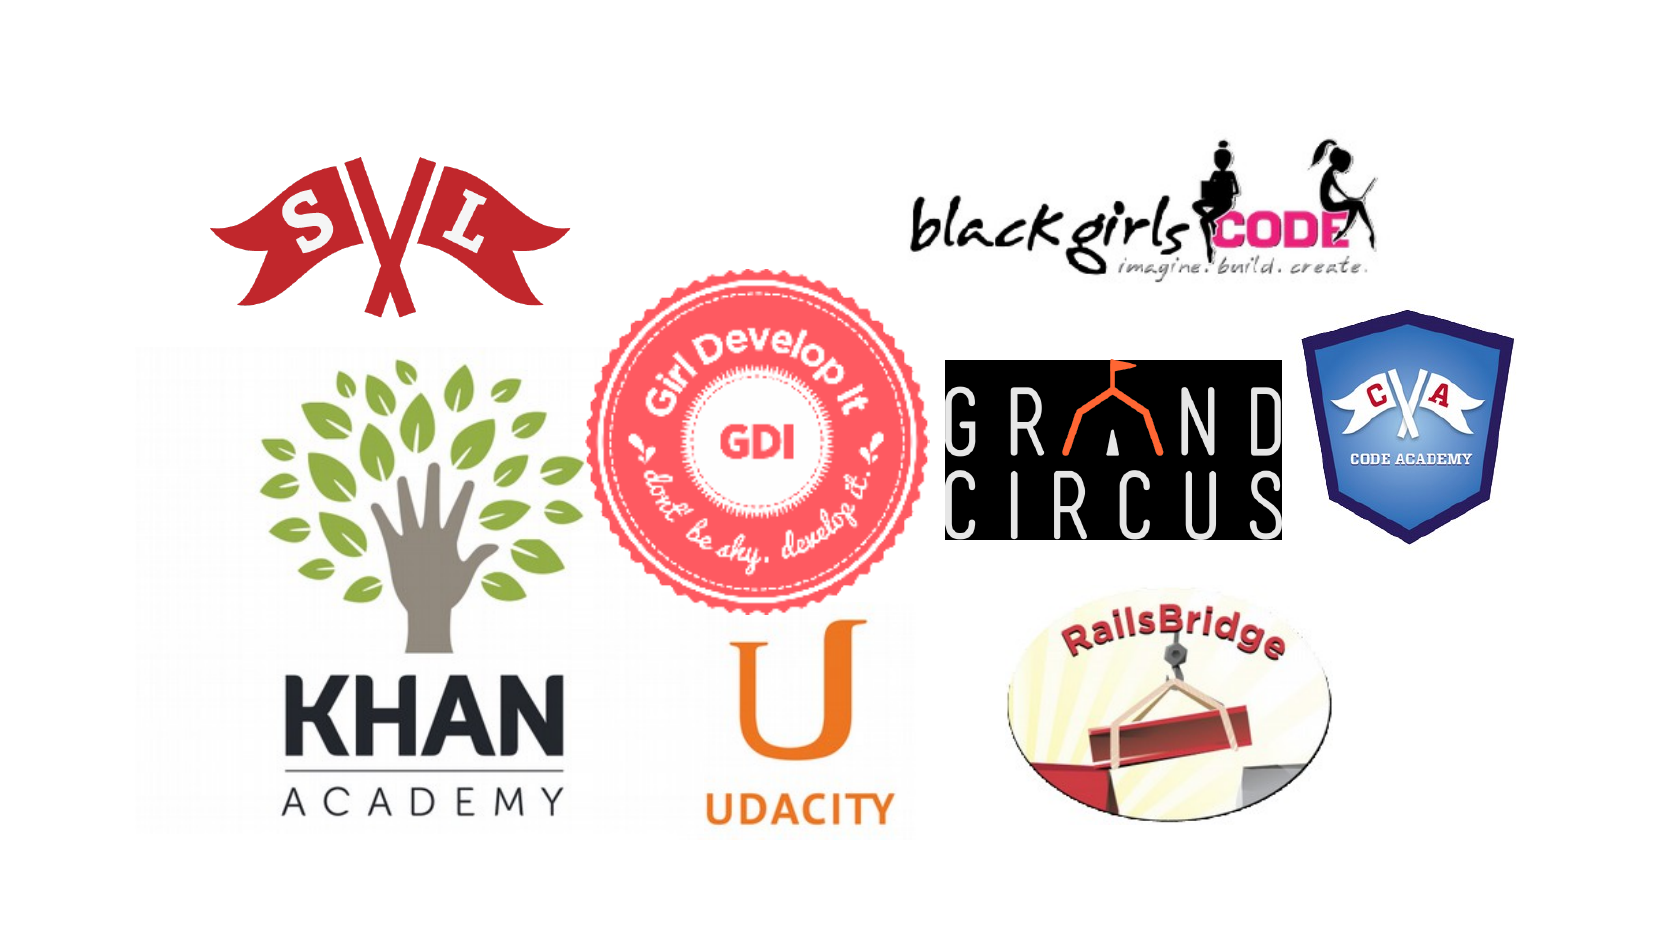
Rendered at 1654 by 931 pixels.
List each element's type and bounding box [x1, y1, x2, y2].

picture [135, 119, 1546, 841]
picture [209, 155, 571, 319]
picture [1005, 585, 1333, 826]
